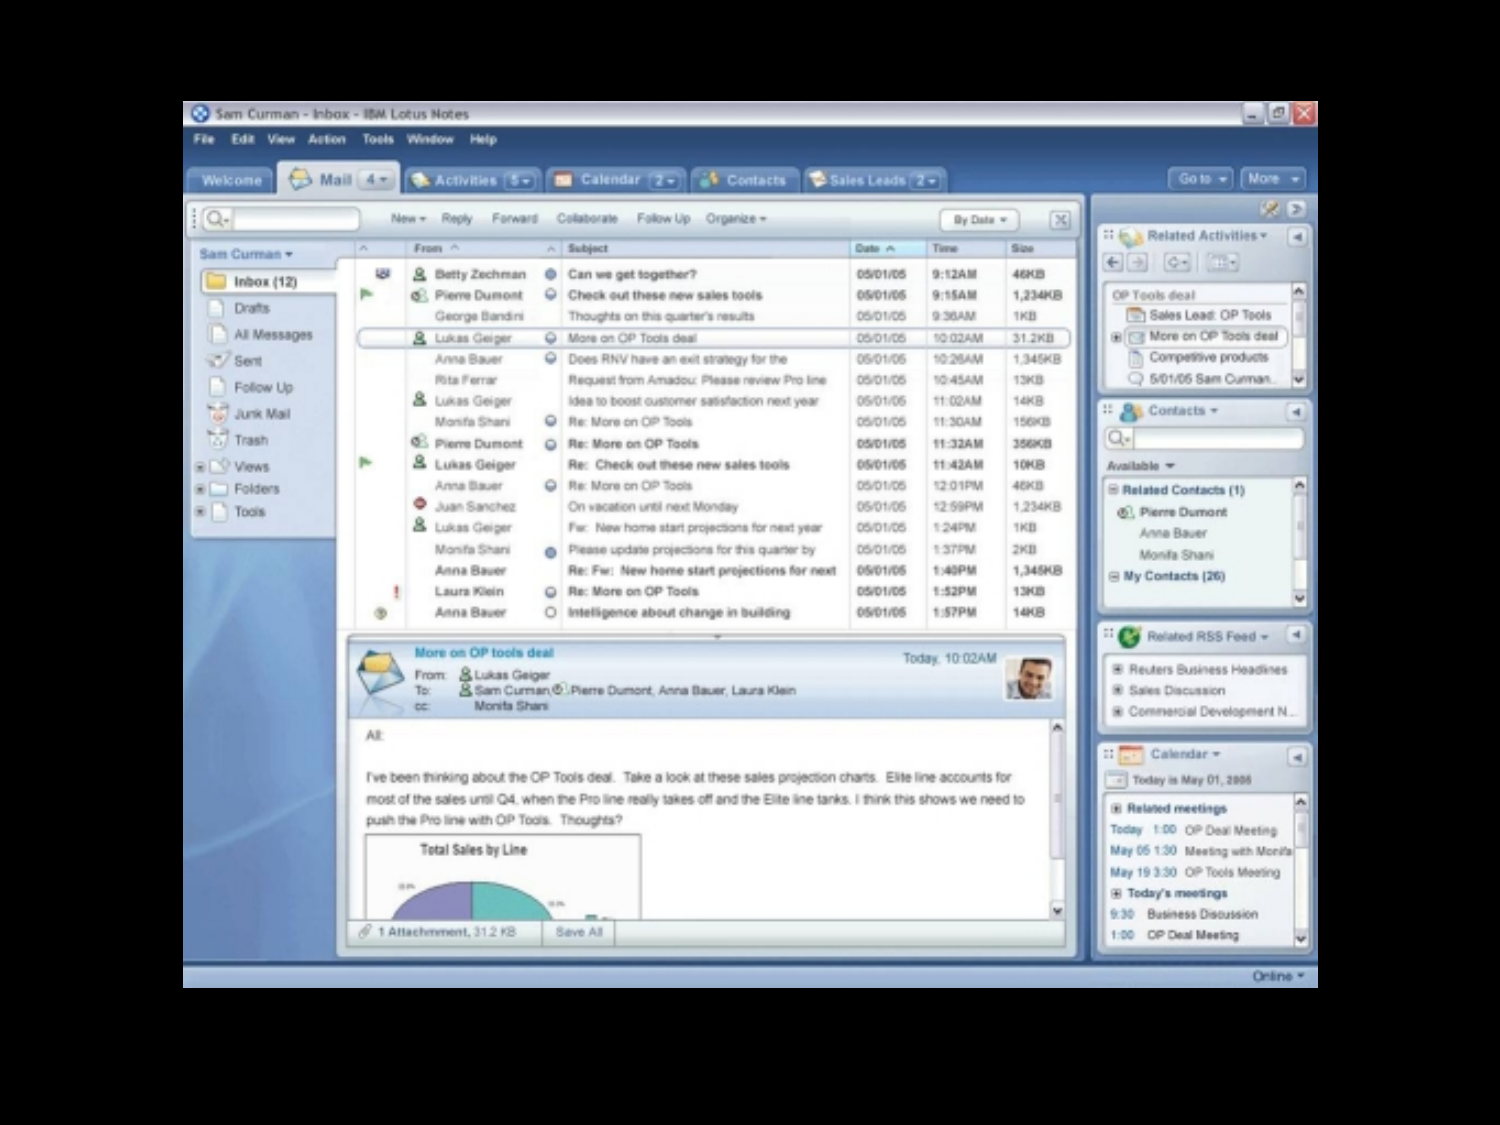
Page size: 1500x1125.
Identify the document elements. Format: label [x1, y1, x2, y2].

picture [183, 101, 1318, 988]
